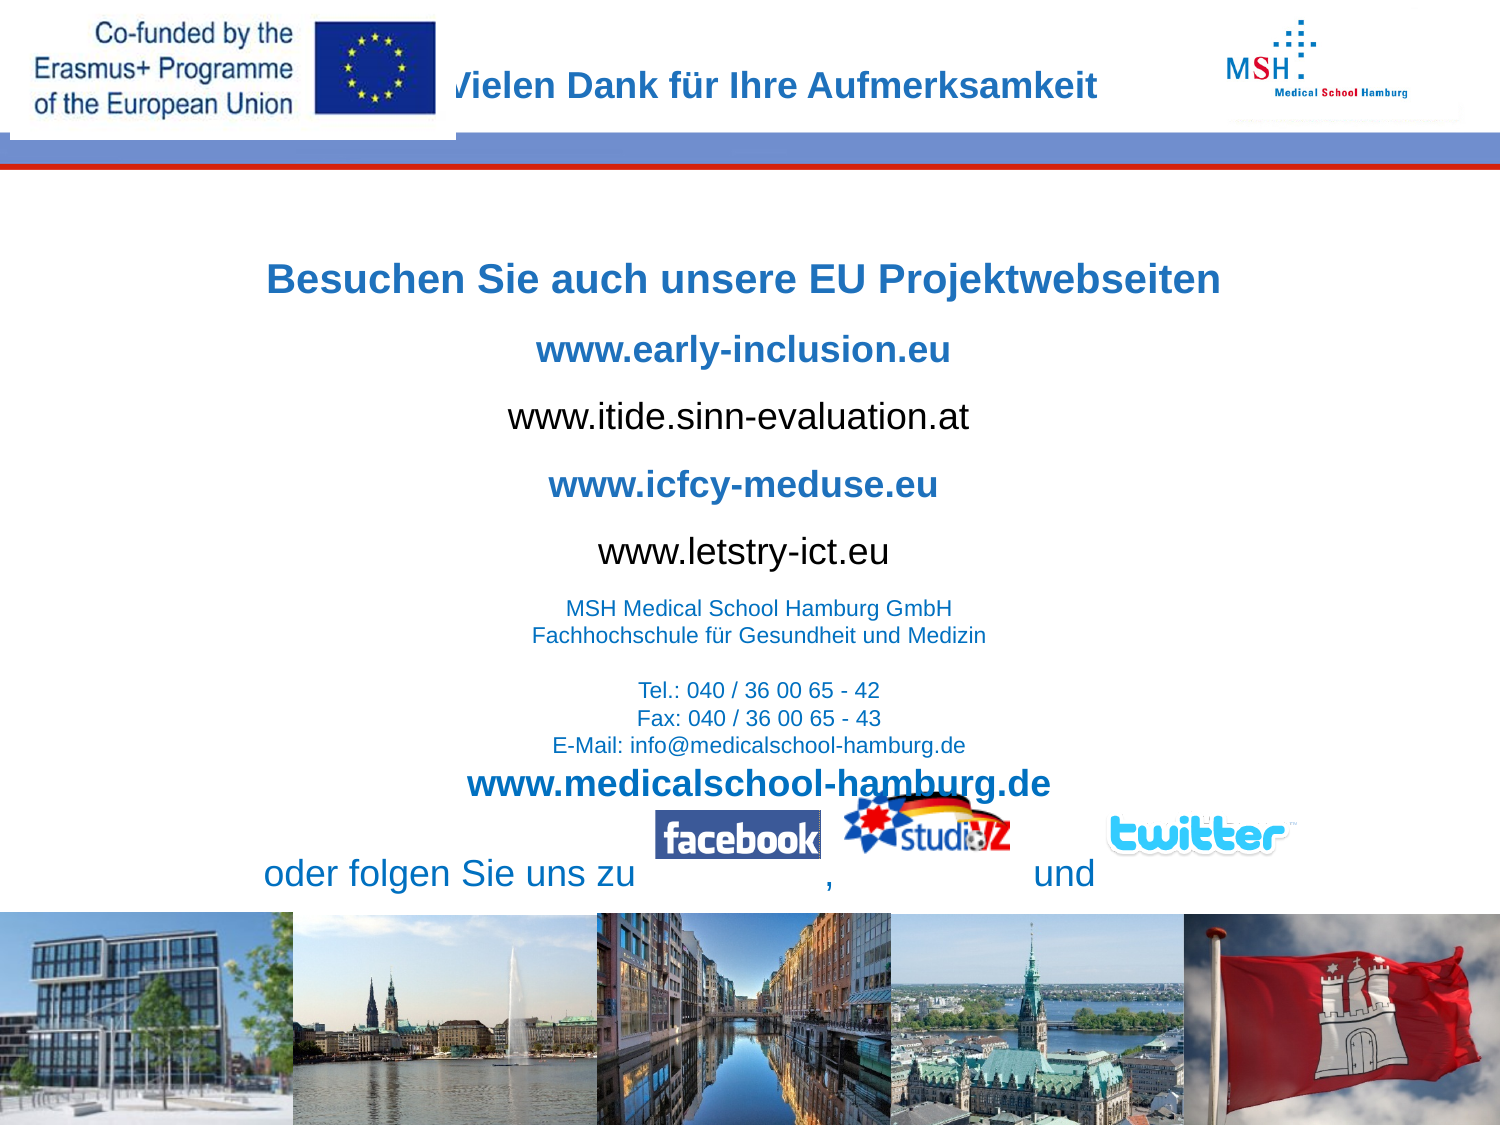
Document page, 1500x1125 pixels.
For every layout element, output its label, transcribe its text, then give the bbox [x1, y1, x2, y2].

picture [10, 0, 456, 140]
picture [0, 912, 1500, 1125]
text_box Vielen Dank für Ihre Aufmerksamkeit [456, 31, 1113, 114]
text_box MSH Medical School Hamburg GmbH Fachhochschule für Gesundheit und Medizin Tel.: 040 / 36 00 65 - 42 Fax: 040 / 36 00 65 - 43 E-Mail: info@medicalschool-hamburg.de www.medicalschool-hamburg.de oder folgen Sie uns zu , und [112, 586, 1412, 905]
text_box Besuchen Sie auch unsere EU Projektwebseiten www.early-inclusion.eu www.itide.sinn-evaluation.at www.icfcy-meduse.eu www.letstry-ict.eu ! [111, 220, 1377, 915]
picture [655, 810, 821, 859]
